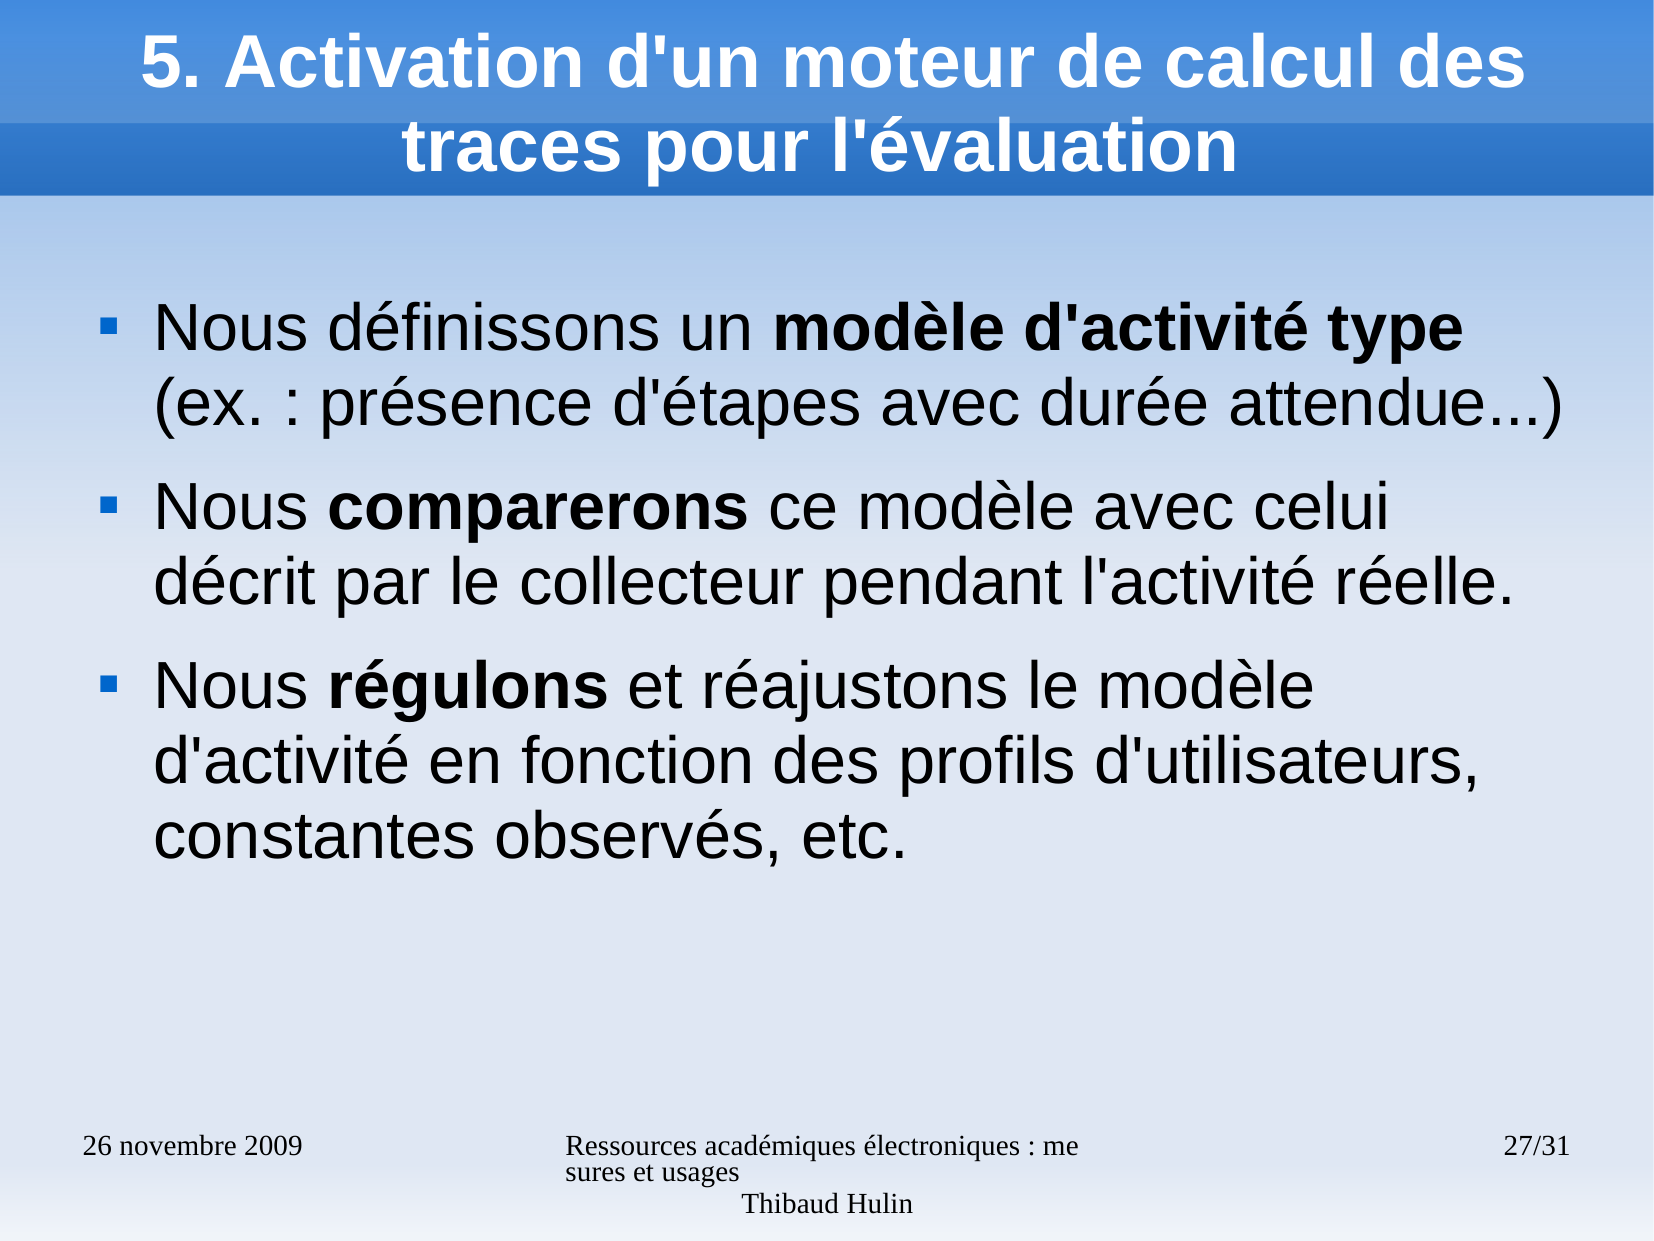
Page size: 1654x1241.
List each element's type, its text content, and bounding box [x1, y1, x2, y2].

picture [0, 0, 1654, 1241]
list Nous définissons un modèle d'activité type (ex. : présence d'étapes avec durée attendue...) Nous comparerons ce modèle avec celui décrit par le collecteur pendant l'activité réelle. Nous régulons et réajustons le modèle d'activité en fonction des profils d'utilisateurs, constantes observés, etc. [82, 290, 1571, 1094]
title 5. Activation d'un moteur de calcul des traces pour l'évaluation [76, 7, 1565, 200]
